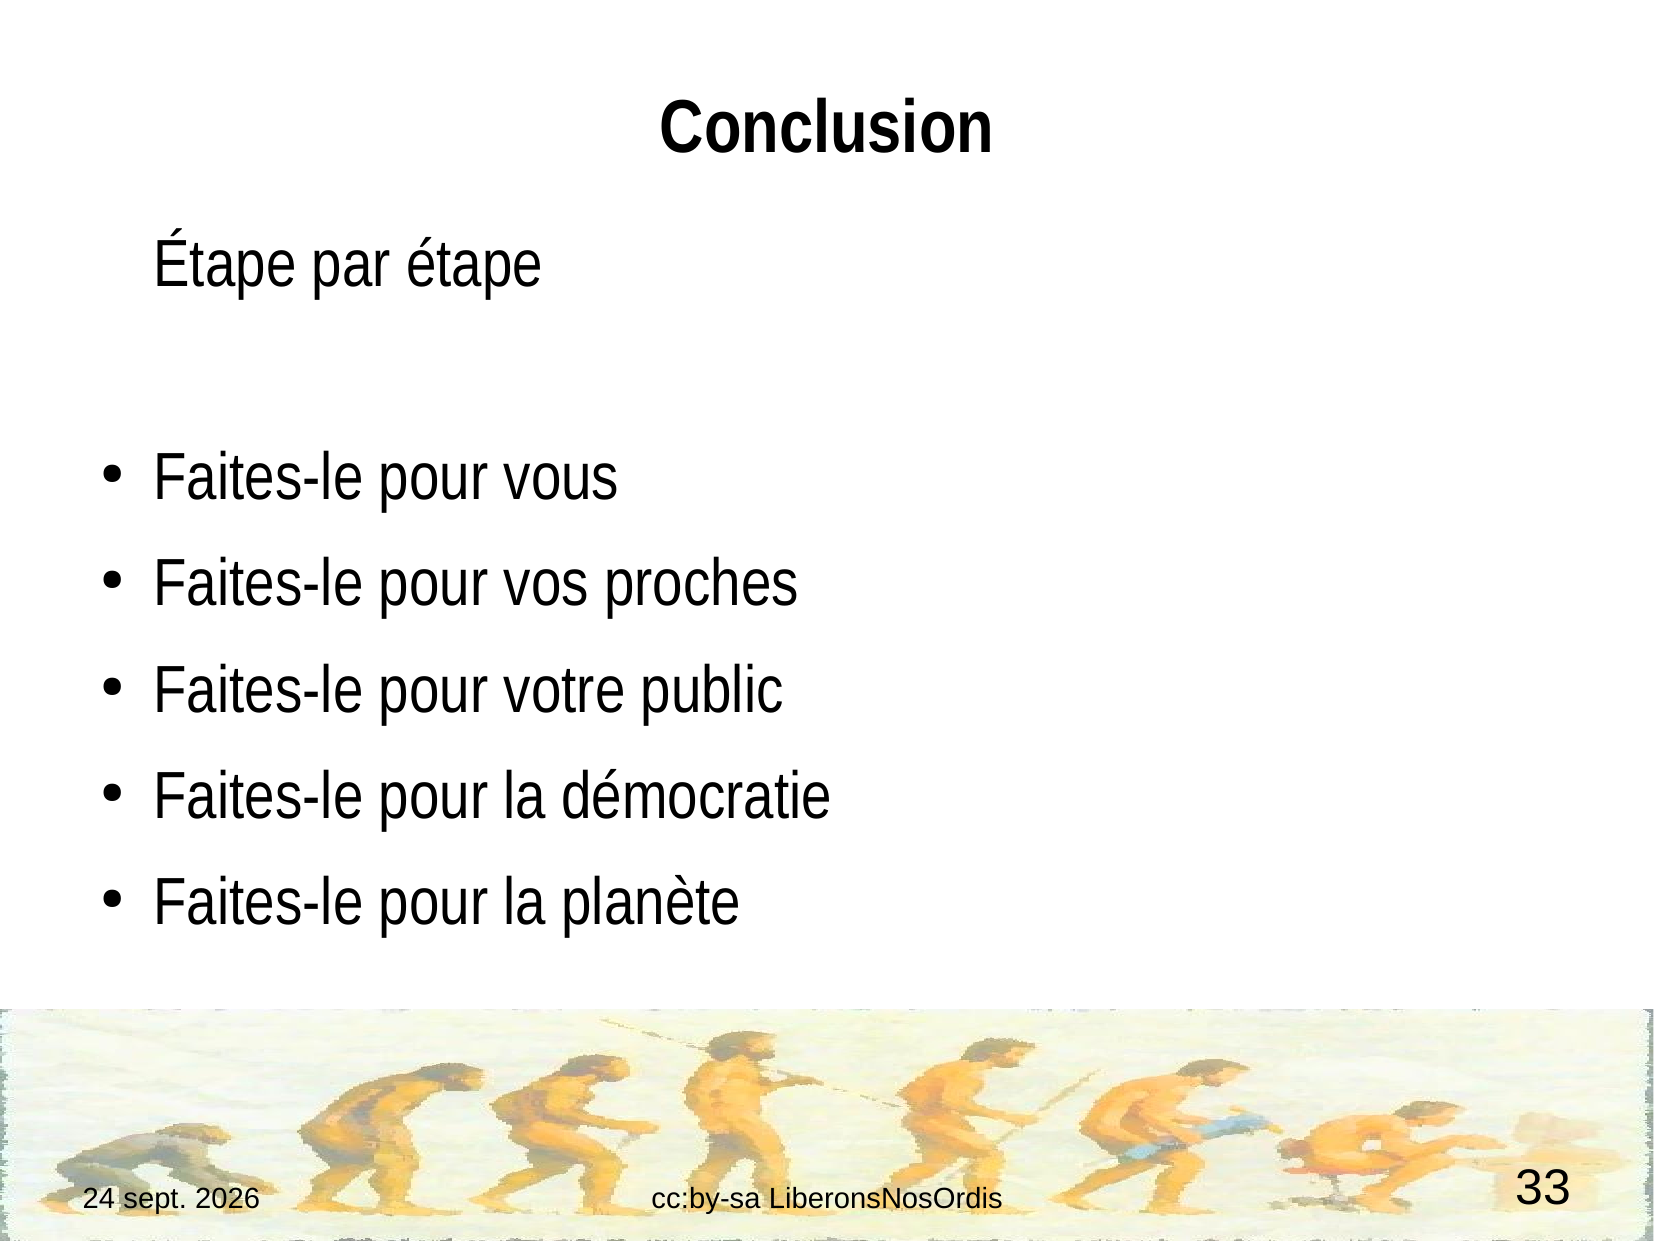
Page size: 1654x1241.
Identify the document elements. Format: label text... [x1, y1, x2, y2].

title Conclusion [82, 49, 1571, 201]
list Étape par étape Faites-le pour vous Faites-le pour vos proches Faites-le pour votre public Faites-le pour la démocratie Faites-le pour la planète [82, 224, 1571, 1010]
picture [0, 1009, 1654, 1241]
